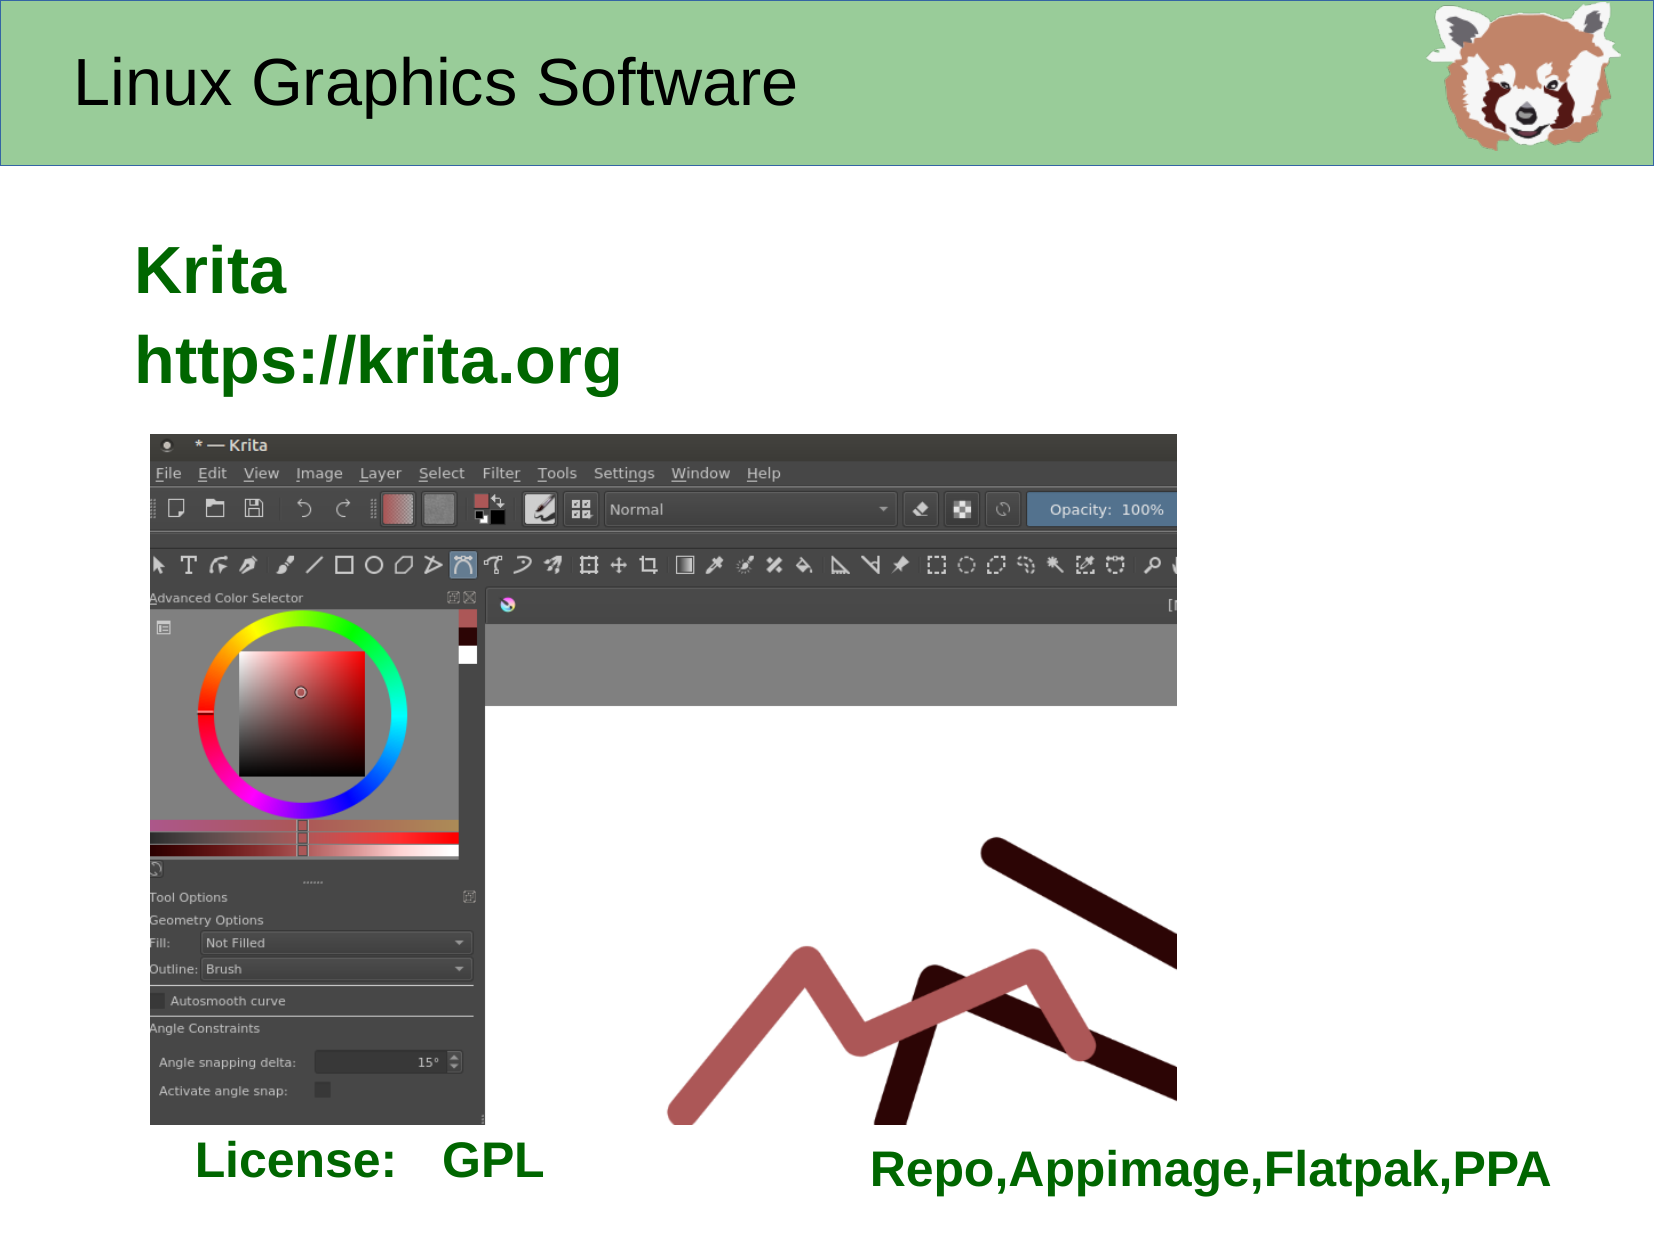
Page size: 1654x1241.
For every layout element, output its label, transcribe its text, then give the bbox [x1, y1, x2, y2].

text_box GPL [427, 1126, 560, 1196]
text_box License: [180, 1126, 413, 1196]
text_box [0, 0, 1654, 166]
text_box Krita [120, 225, 313, 315]
text_box https://krita.org [120, 315, 1530, 406]
picture [1426, 2, 1621, 151]
text_box Repo,Appimage,Flatpak,PPA [855, 1133, 1593, 1241]
title Linux Graphics Software [0, 15, 856, 151]
picture [150, 434, 1177, 1126]
